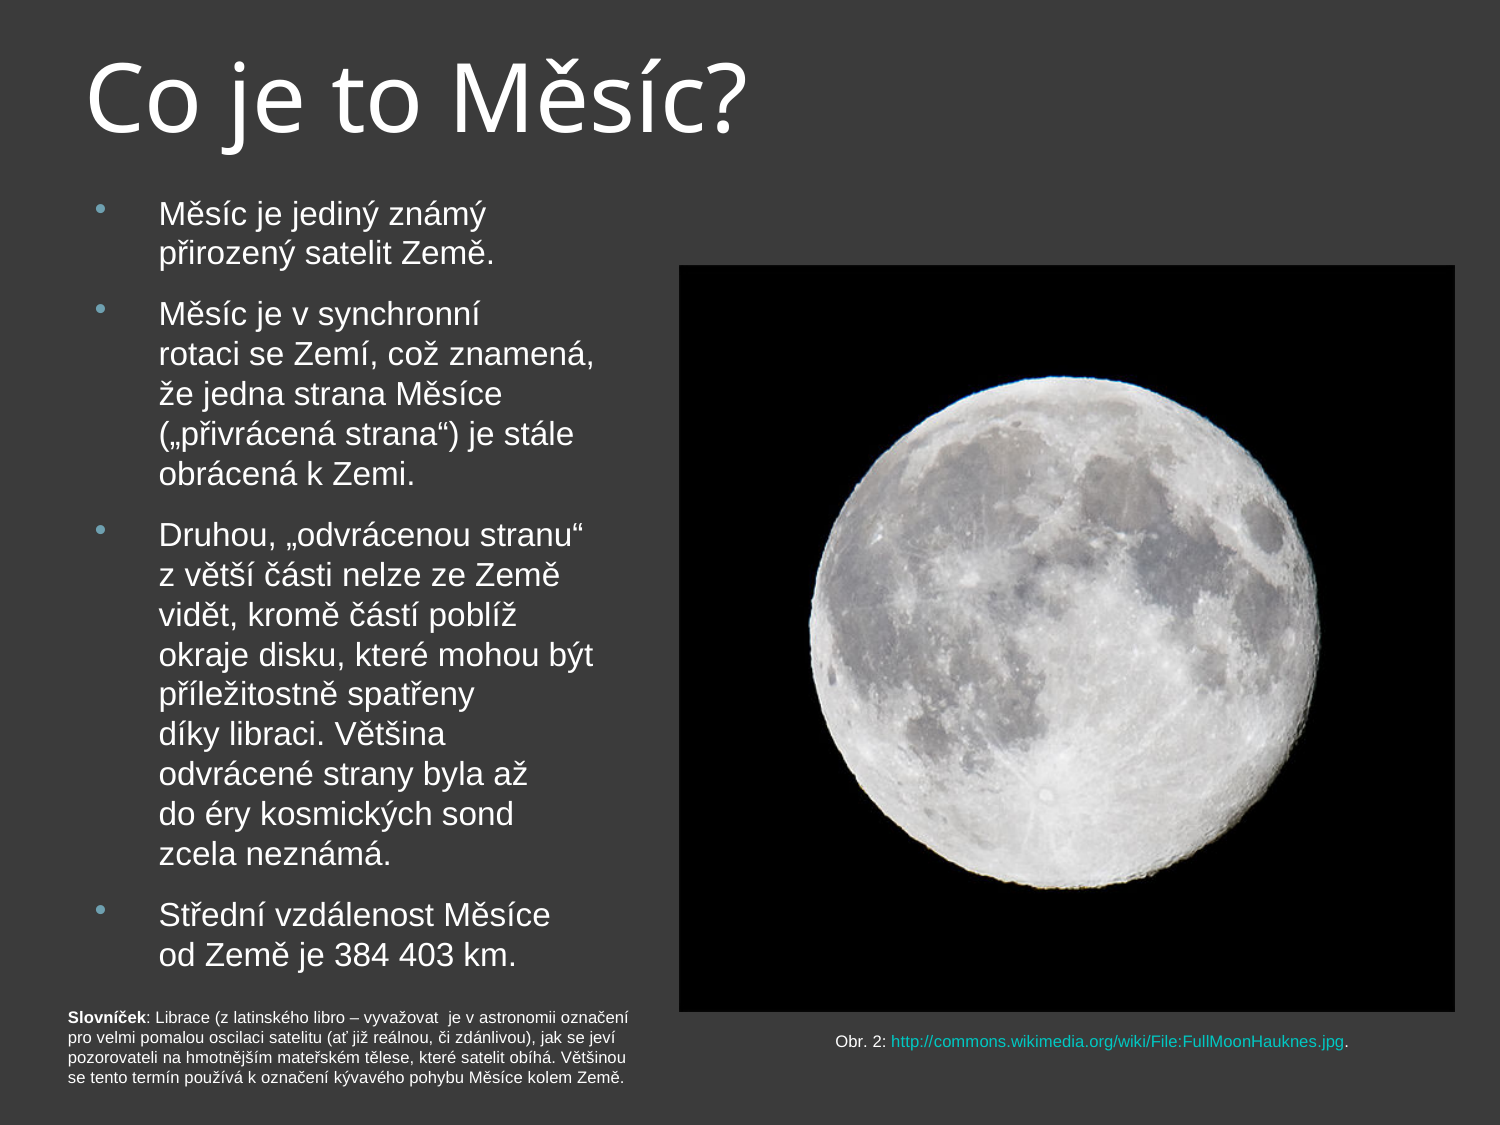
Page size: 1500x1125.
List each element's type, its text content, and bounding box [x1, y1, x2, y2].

title Co je to Měsíc? [76, 0, 1302, 188]
picture [679, 265, 1455, 1012]
text_box Obr. 2: http://commons.wikimedia.org/wiki/File:FullMoonHauknes.jpg. [820, 1023, 1364, 1059]
list Měsíc je jediný známý přirozený satelit Země. Měsíc je v synchronní rotaci se Zemí, což znamená, že jedna strana Měsíce („přivrácená strana“) je stále obrácená k Zemi. Druhou, „odvrácenou stranu“ z větší části nelze ze Země vidět, kromě částí poblíž okraje disku, které mohou být příležitostně spatřeny díky libraci. Většina odvrácené strany byla až do éry kosmických sond zcela neznámá. Střední vzdálenost Měsíce od Země je 384 403 km. [75, 184, 621, 999]
text_box Slovníček: Librace (z latinského libro – vyvažovat je v astronomii označení pro velmi pomalou oscilaci satelitu (ať již reálnou, či zdánlivou), jak se jeví pozorovateli na hmotnějším mateřském tělese, které satelit obíhá. Většinou se tento termín používá k označení kývavého pohybu Měsíce kolem Země. [53, 999, 664, 1115]
